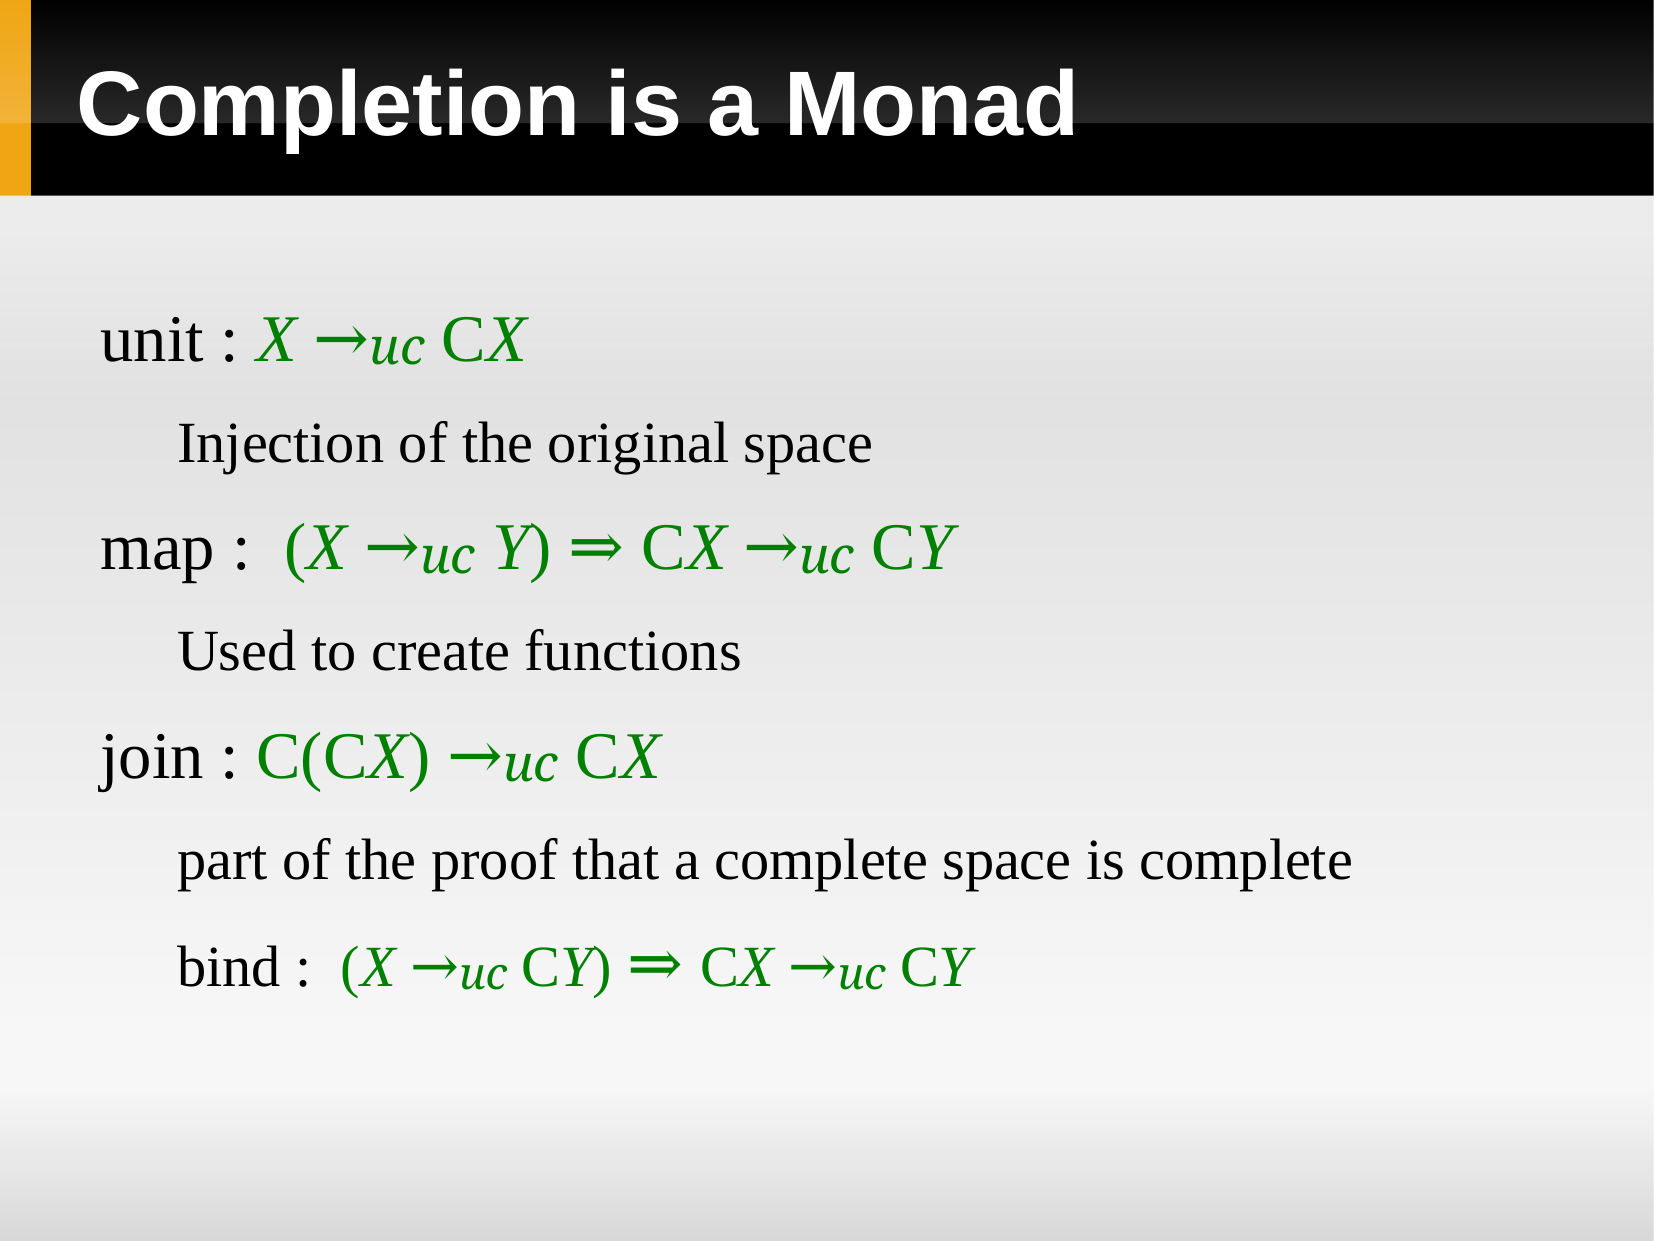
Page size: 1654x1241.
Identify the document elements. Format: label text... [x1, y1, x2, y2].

title Completion is a Monad [76, 0, 1565, 208]
list unit : X →uc CX Injection of the original space map : (X →uc Y) ⇒ CX →uc CY Used to create functions join : C(CX) →uc CX part of the proof that a complete space is complete bind : (X →uc CY) ⇒ CX →uc CY [82, 290, 1571, 1094]
picture [0, 0, 1654, 1241]
